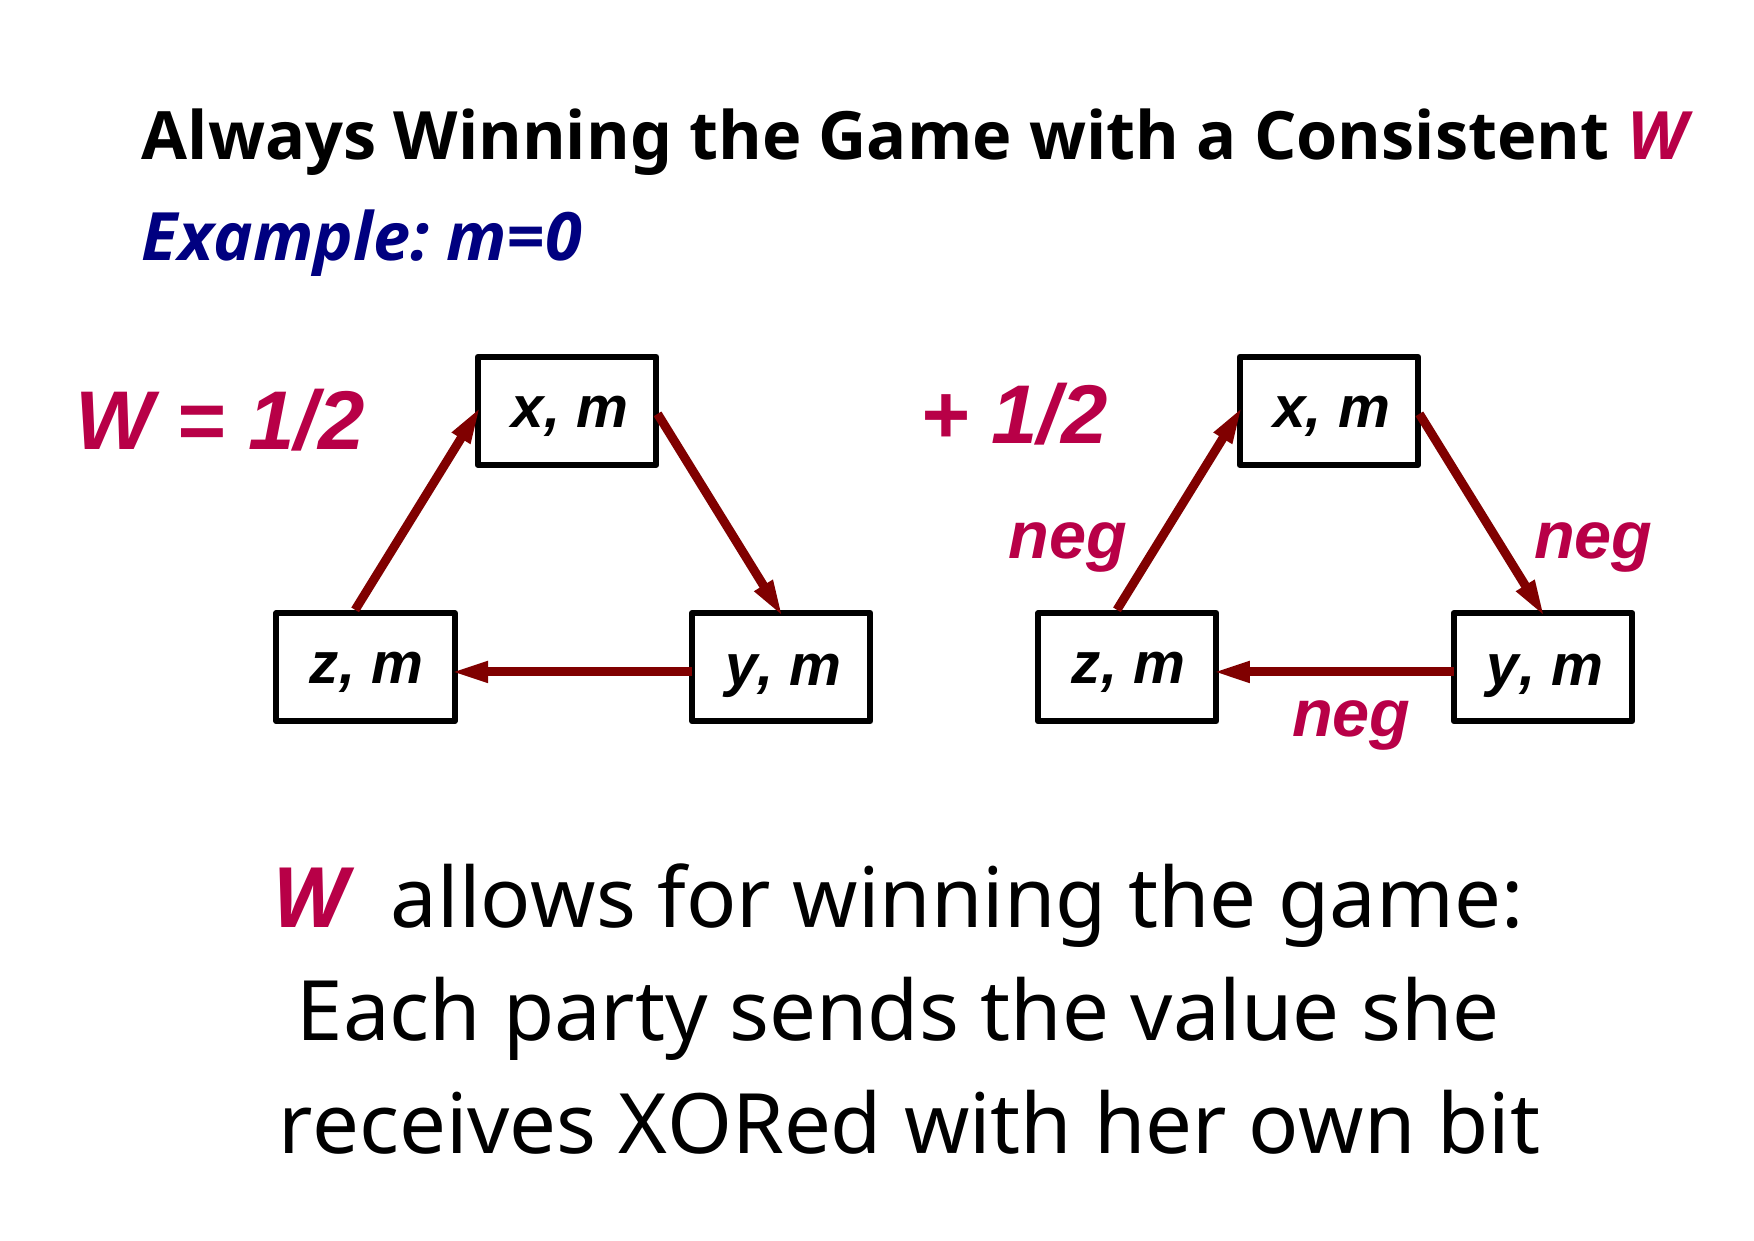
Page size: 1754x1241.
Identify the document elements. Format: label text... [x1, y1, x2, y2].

text_box y, m [707, 622, 893, 709]
text_box + 1/2 [902, 357, 1237, 473]
text_box Example: m=0 [127, 181, 1754, 272]
text_box + 1/2 [1243, 360, 1254, 462]
text_box + 1/2 [1208, 429, 1254, 473]
text_box neg [1274, 665, 1626, 761]
text_box y, m [1469, 622, 1655, 709]
text_box x, m [1255, 364, 1610, 451]
text_box W = 1/2 [57, 363, 467, 478]
text_box z, m [1054, 620, 1206, 707]
text_box x, m [493, 364, 848, 451]
text_box Always Winning the Game with a Consistent W [127, 81, 1754, 171]
text_box neg [1516, 487, 1754, 584]
text_box neg [990, 487, 1343, 584]
text_box z, m [292, 620, 444, 707]
text_box W allows for winning the game: Each party sends the value she receives XORed with her own bit [258, 830, 1497, 1126]
